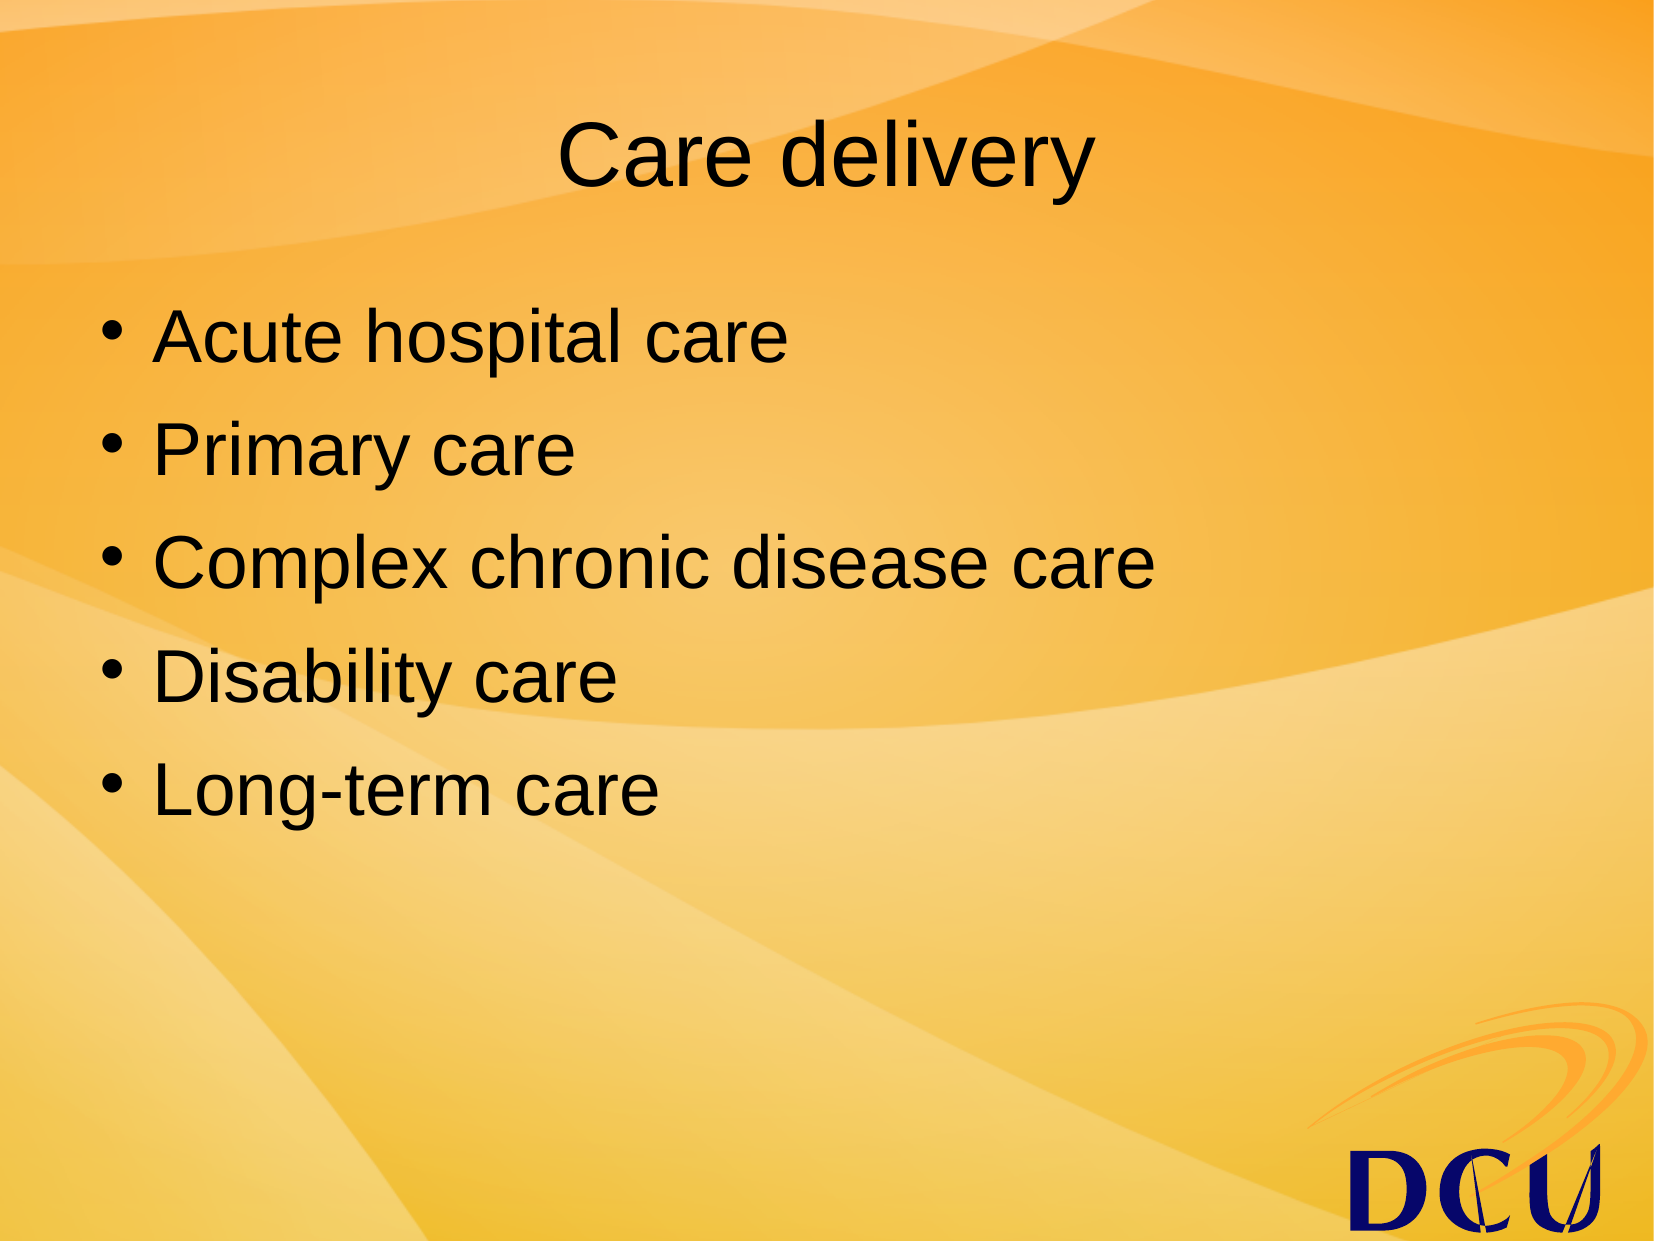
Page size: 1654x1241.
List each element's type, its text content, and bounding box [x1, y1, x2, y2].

title Care delivery [82, 56, 1571, 249]
picture [0, 0, 1654, 1241]
list Acute hospital care Primary care Complex chronic disease care Disability care Long-term care [82, 290, 1571, 1094]
